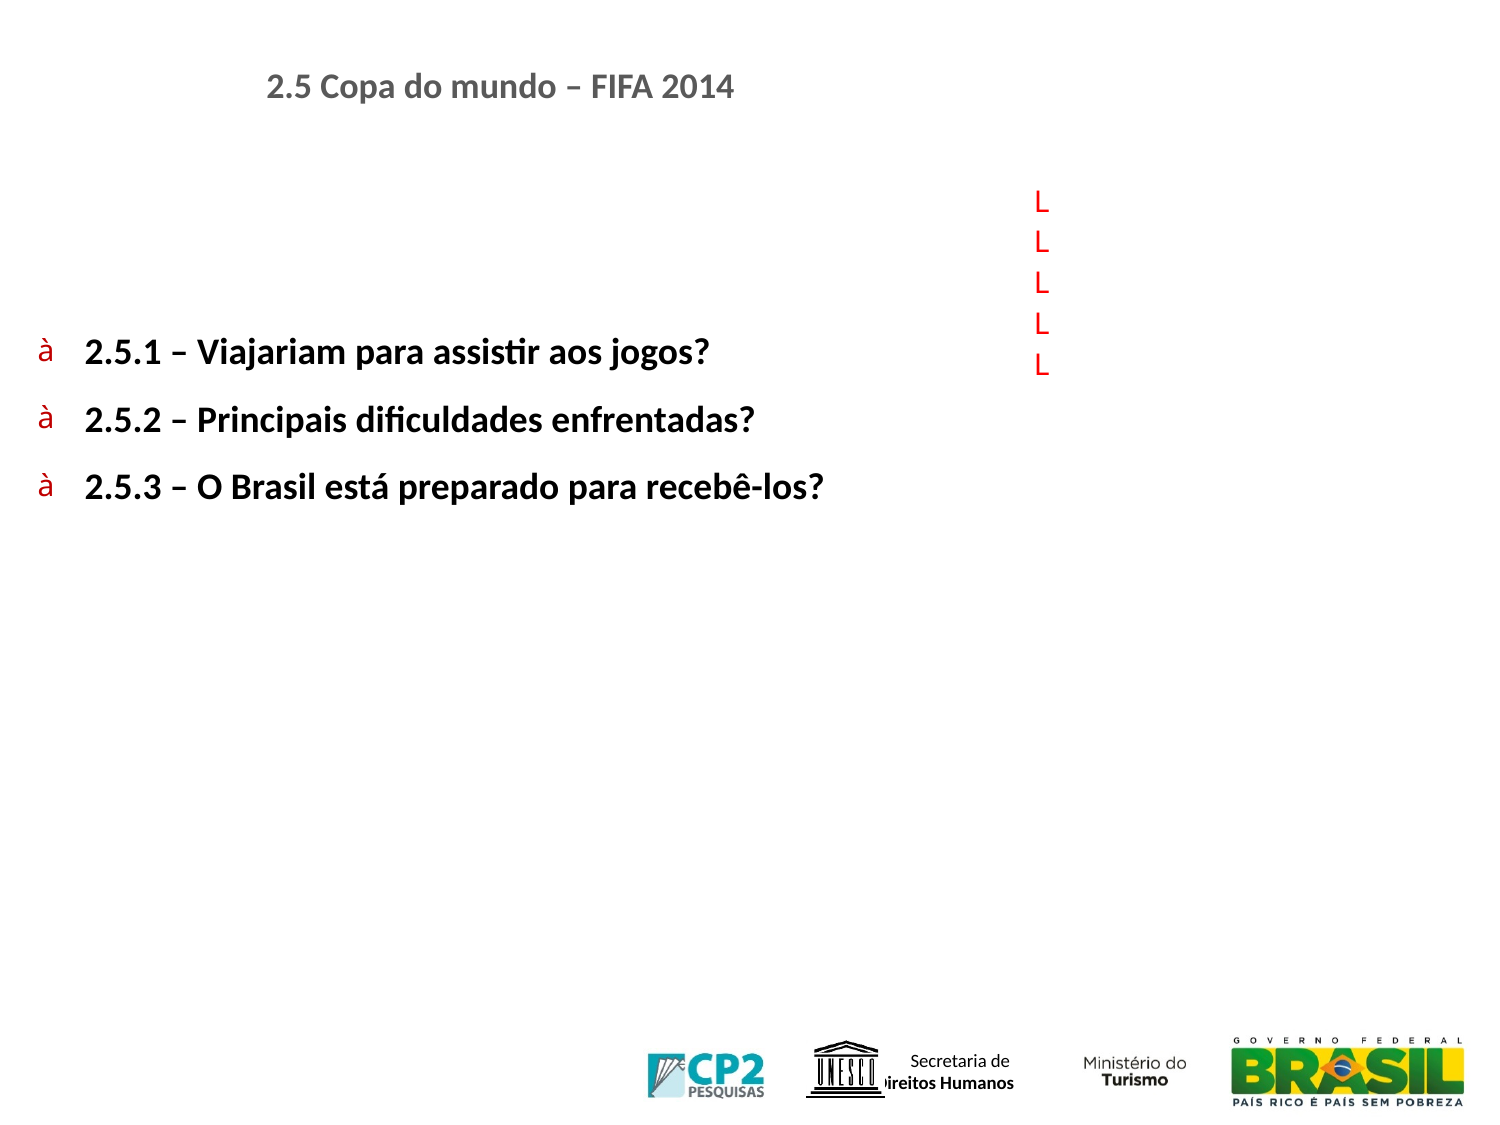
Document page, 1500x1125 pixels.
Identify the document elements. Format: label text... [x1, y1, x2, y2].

title 2.5 Copa do mundo – FIFA 2014 [0, 54, 1010, 157]
text_box 2.5.1 – Viajariam para assistir aos jogos? 2.5.2 – Principais dificuldades enfrentadas? 2.5.3 – O Brasil está preparado para recebê-los? [22, 297, 992, 517]
